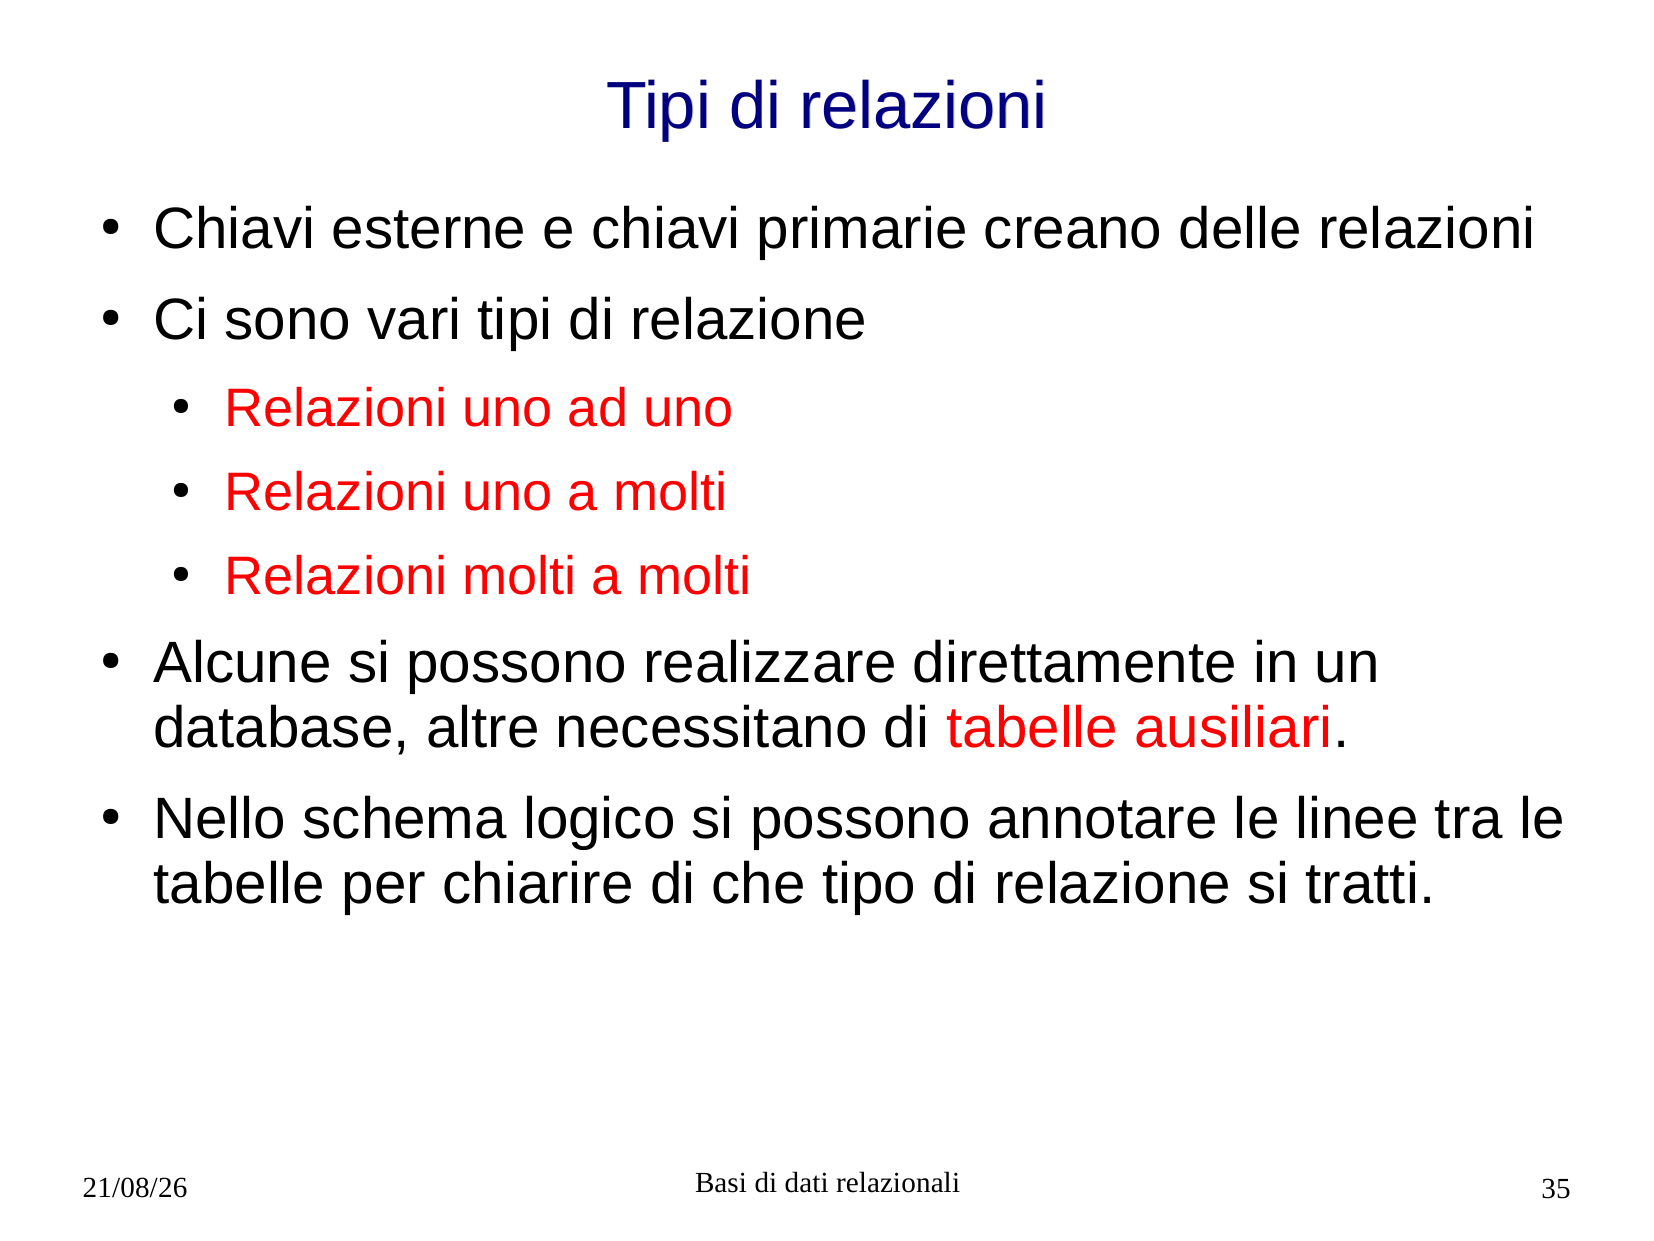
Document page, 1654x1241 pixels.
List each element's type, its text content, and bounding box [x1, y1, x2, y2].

title Tipi di relazioni [82, 56, 1571, 154]
list Chiavi esterne e chiavi primarie creano delle relazioni Ci sono vari tipi di relazione Relazioni uno ad uno Relazioni uno a molti Relazioni molti a molti Alcune si possono realizzare direttamente in un database, altre necessitano di tabelle ausiliari. Nello schema logico si possono annotare le linee tra le tabelle per chiarire di che tipo di relazione si tratti. [82, 195, 1571, 1145]
